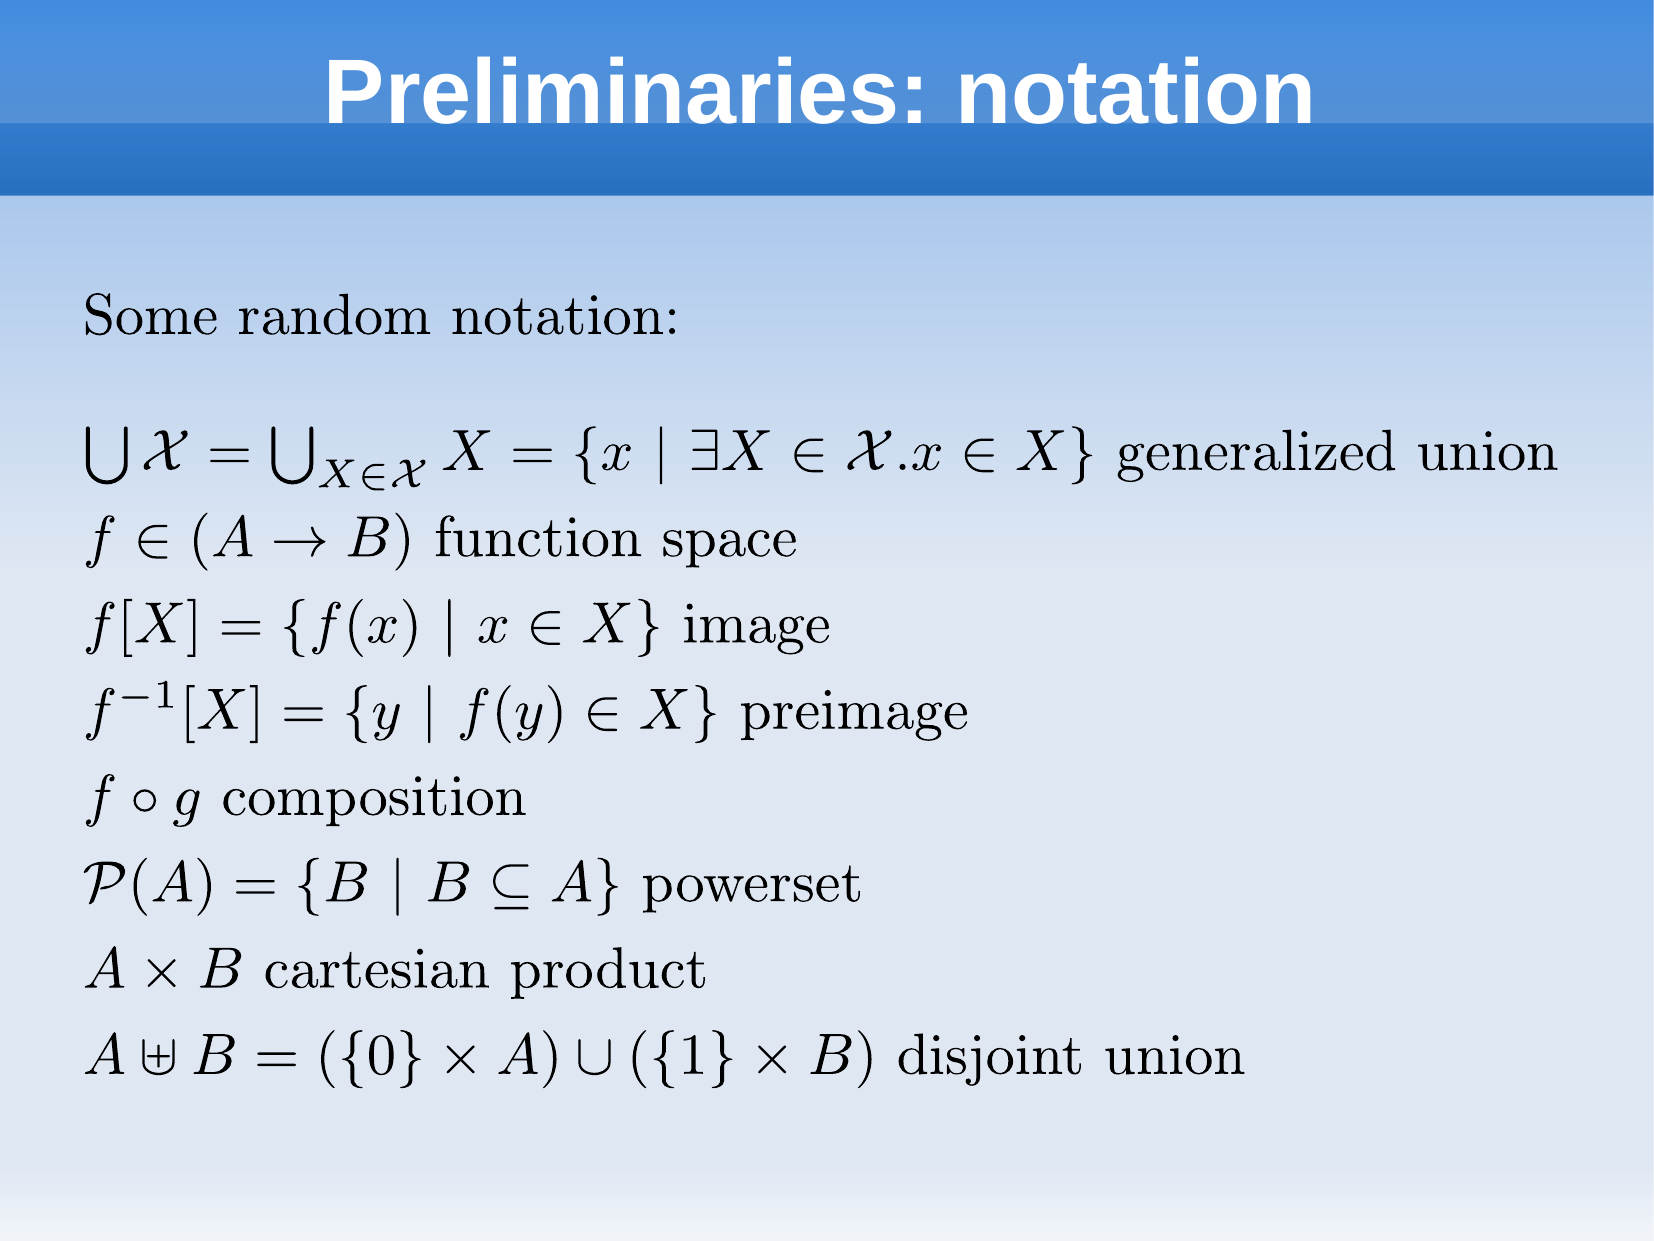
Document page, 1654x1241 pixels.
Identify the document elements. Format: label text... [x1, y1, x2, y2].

picture [0, 0, 1654, 1241]
text_box [82, 293, 1559, 1089]
title Preliminaries: notation [76, 0, 1565, 196]
